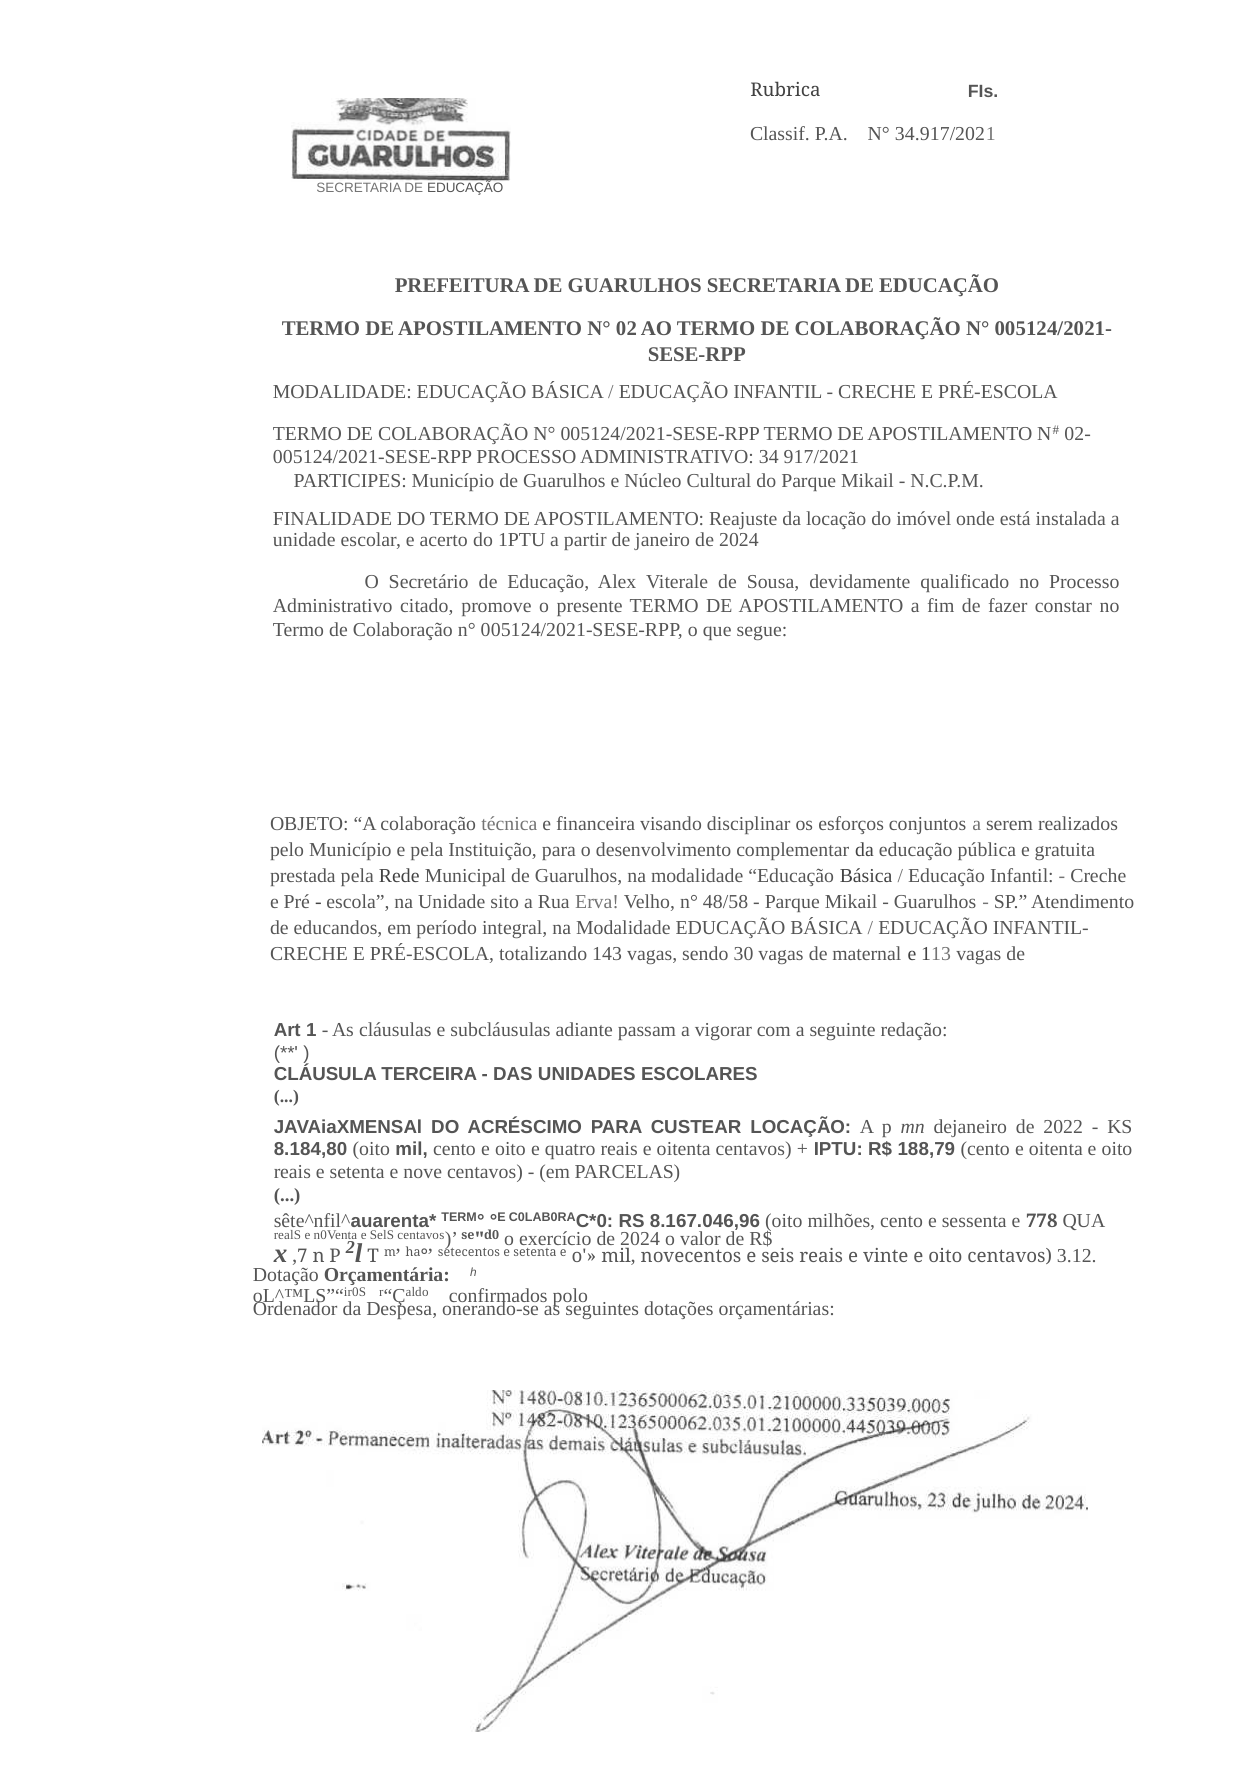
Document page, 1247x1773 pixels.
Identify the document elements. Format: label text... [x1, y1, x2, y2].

text_box Rubrica [750, 78, 822, 99]
text_box secretaria de educação [316, 179, 485, 199]
text_box OBJETO: “A colaboração técnica e financeira visando disciplinar os esforços conjuntos a serem realizados pelo Município e pela Instituição, para o desenvolvimento complementar da educação pública e gratuita prestada pela Rede Municipal de Guarulhos, na modalidade “Educação Básica / Educação Infantil: - Creche e Pré - escola”, na Unidade sito a Rua Erva! Velho, n° 48/58 - Parque Mikail - Guarulhos - SP.” Atendimento de educandos, em período integral, na Modalidade EDUCAÇÃO BÁSICA / EDUCAÇÃO INFANTIL-CRECHE E PRÉ-ESCOLA, totalizando 143 vagas, sendo 30 vagas de maternal e 113 vagas de [270, 808, 1136, 977]
text_box Classif. P.A. N° 34.917/2021 [750, 120, 1104, 144]
text_box PREFEITURA DE GUARULHOS SECRETARIA DE EDUCAÇÃO TERMO DE APOSTILAMENTO N° 02 AO TERMO DE COLABORAÇÃO N° 005124/2021-SESE-RPP MODALIDADE: EDUCAÇÃO BÁSICA / EDUCAÇÃO INFANTIL - CRECHE E PRÉ-ESCOLA TERMO DE COLABORAÇÃO N° 005124/2021-SESE-RPP TERMO DE APOSTILAMENTO N# 02-005124/2021-SESE-RPP PROCESSO ADMINISTRATIVO: 34 917/2021 PARTICIPES: Município de Guarulhos e Núcleo Cultural do Parque Mikail - N.C.P.M. FINALIDADE DO TERMO DE APOSTILAMENTO: Reajuste da locação do imóvel onde está instalada a unidade escolar, e acerto do 1PTU a partir de janeiro de 2024 O Secretário de Educação, Alex Viterale de Sousa, devidamente qualificado no Processo Administrativo citado, promove o presente TERMO DE APOSTILAMENTO a fim de fazer constar no Termo de Colaboração n° 005124/2021-SESE-RPP, o que segue: [273, 270, 1140, 770]
picture [291, 98, 511, 182]
text_box FIs. [968, 79, 1002, 99]
picture [262, 1390, 1088, 1732]
text_box Art 1 - As cláusulas e subcláusulas adiante passam a vigorar com a seguinte redação: (**' ) CLÁUSULA TERCEIRA - DAS UNIDADES ESCOLARES (...) JAVAiaXMENSAl DO ACRÉSCIMO PARA CUSTEAR LOCAÇÃO: A p mn dejaneiro de 2022 - KS 8.184,80 (oito mil, cento e oito e quatro reais e oitenta centavos) + IPTU: R$ 188,79 (cento e oitenta e oito reais e setenta e nove centavos) - (em PARCELAS) (...) sête^nfil^auarenta* TERM° °E C0LAB0RAC*0: RS 8.167.046,96 (oito milhões, cento e sessenta e 778 QUA realS e n0Venta e SelS centavos)’ se"d0 o exercício de 2024 o valor de R$ x ,7 n P 2l T m’ ha°’ setecentos e setenta e o'» mil, novecentos e seis reais e vinte e oito centavos) 3.12. Dotação Orçamentária: h oL^™LS”“ir0S r“Çaldo confirmados polo Ordenador da Despesa, onerando-se as seguintes dotações orçamentárias: [253, 1017, 1133, 1372]
